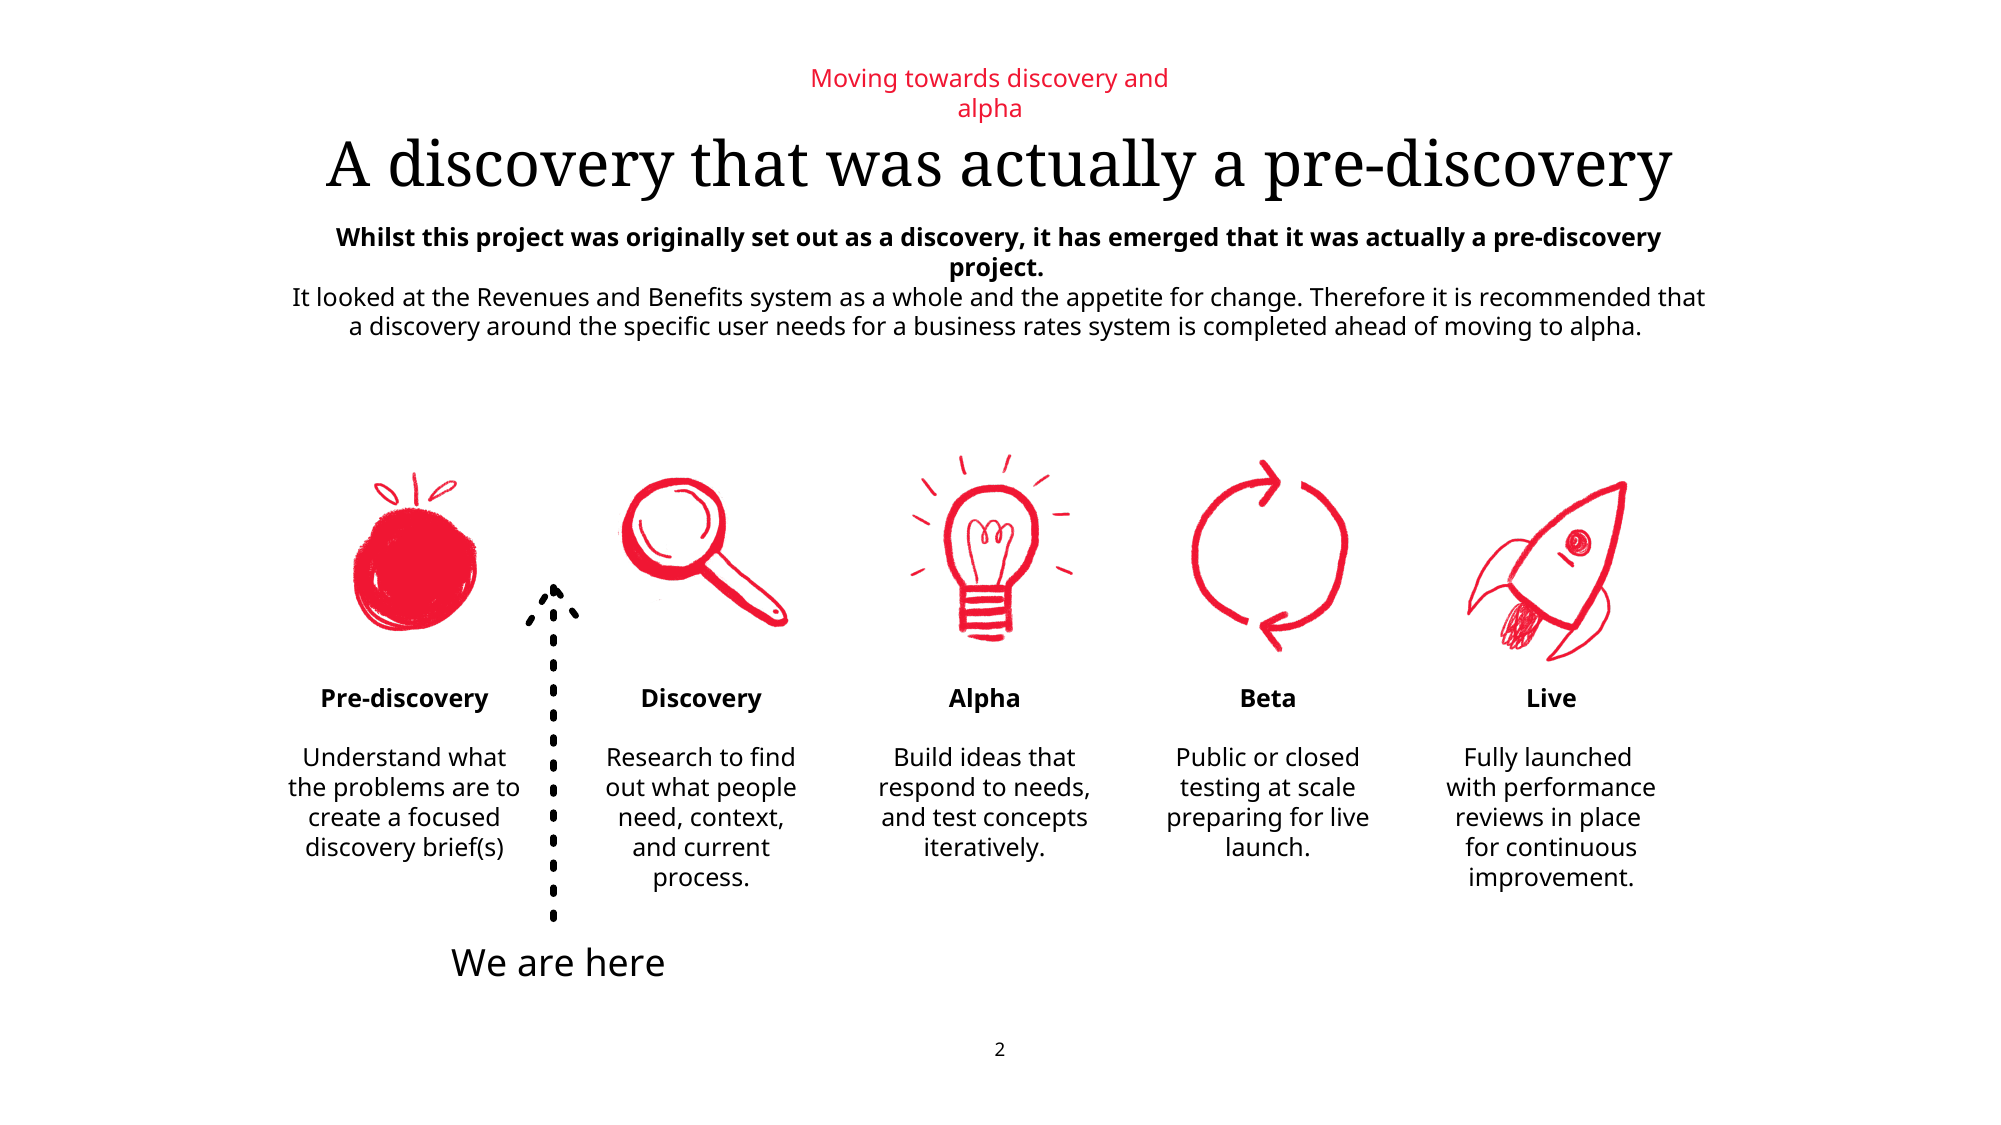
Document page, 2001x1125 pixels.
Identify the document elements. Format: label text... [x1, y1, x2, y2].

picture [148, 296, 1708, 810]
text_box Discovery Research to find out what people need, context, and current process. [587, 747, 816, 937]
text_box Pre-discovery Understand what the problems are to create a focused discovery brief(s) [277, 676, 533, 937]
text_box Live Fully launched with performance reviews in place for continuous improvement. [1437, 712, 1666, 937]
text_box Beta Public or closed testing at scale preparing for live launch. [1153, 703, 1383, 937]
text_box We are here [385, 909, 732, 1022]
text_box 48 [955, 987, 1045, 1113]
text_box A discovery that was actually a pre-discovery [86, 112, 1915, 224]
text_box Moving towards discovery and alpha [775, 58, 1205, 97]
text_box Whilst this project was originally set out as a discovery, it has emerged that it was actually a pre-discovery project. It looked at the Revenues and Benefits system as a whole and the appetite for change. Therefore it is recommended that a discovery around the specific user needs for a business rates system is completed ahead of moving to alpha. [279, 213, 1721, 367]
text_box Alpha Build ideas that respond to needs, and test concepts iteratively. [870, 717, 1100, 937]
